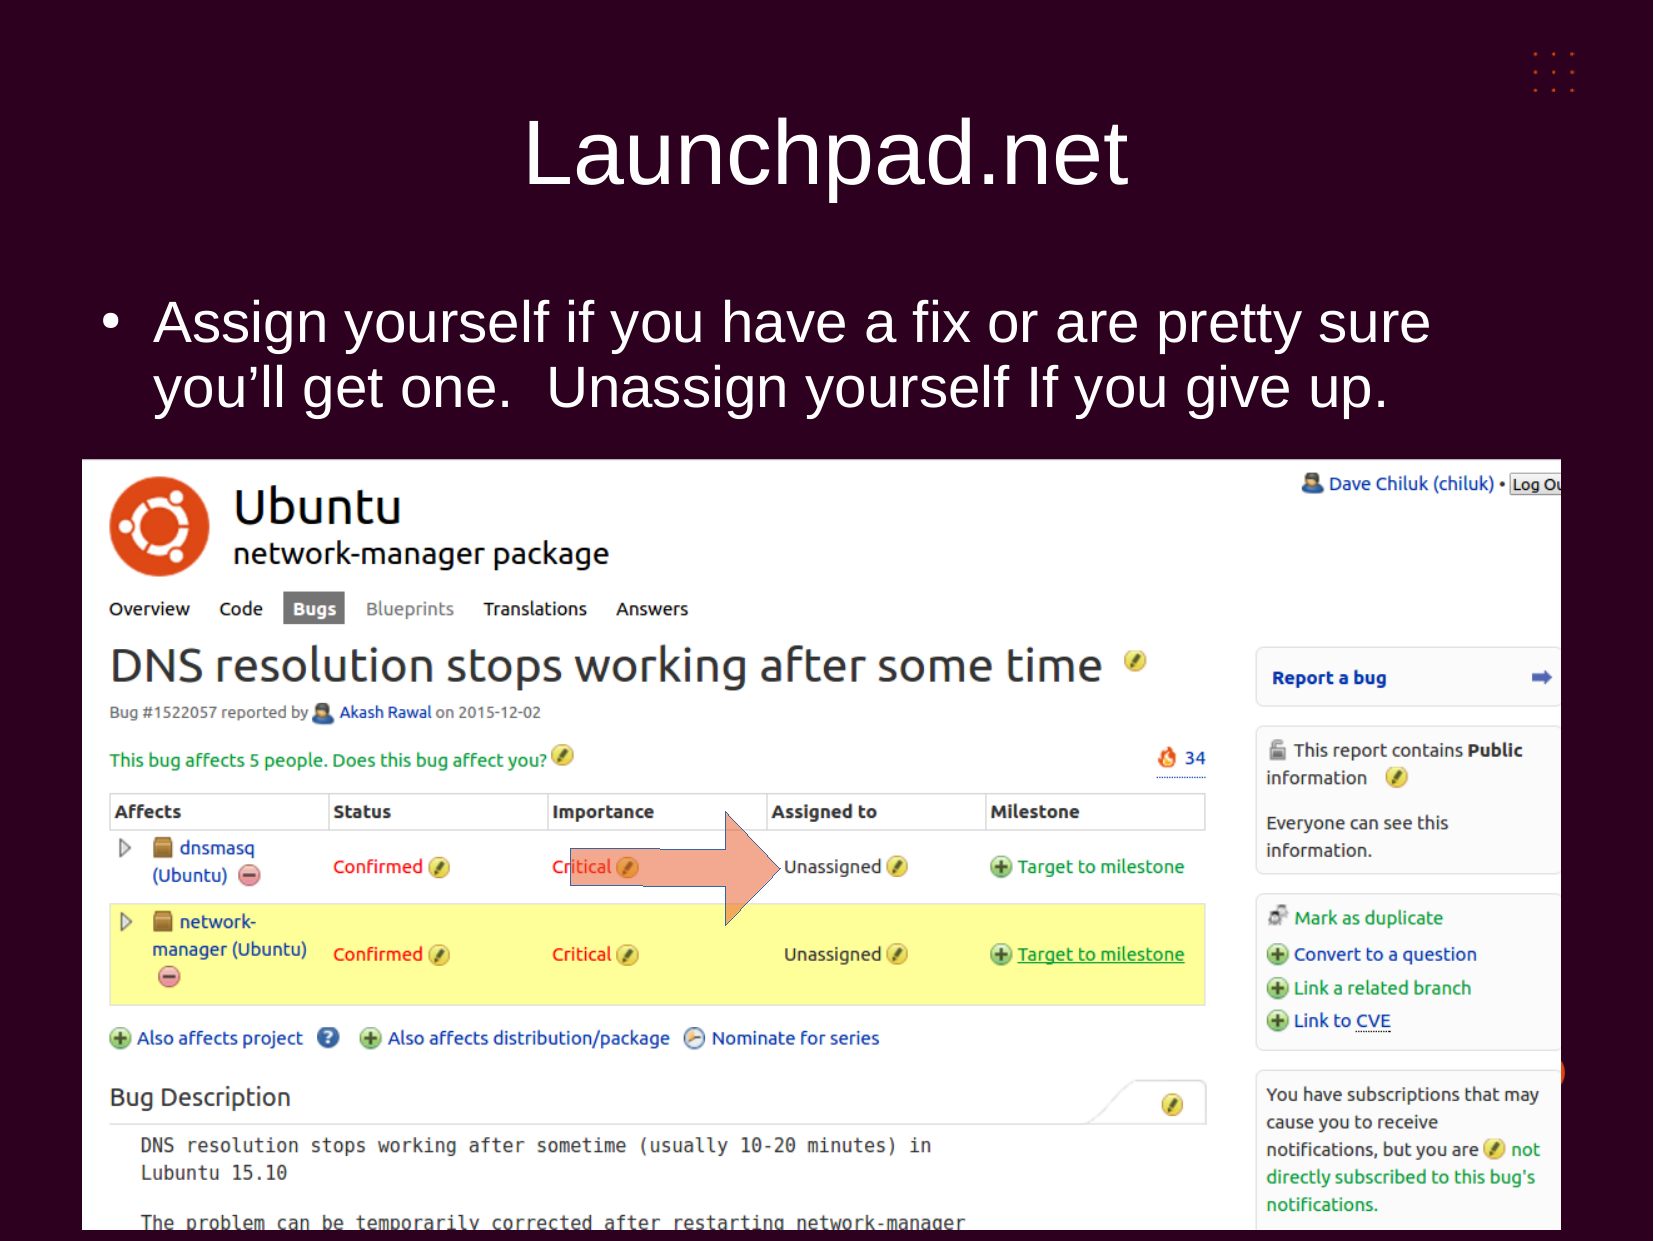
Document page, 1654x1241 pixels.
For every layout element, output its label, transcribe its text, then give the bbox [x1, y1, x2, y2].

list Assign yourself if you have a fix or are pretty sure you’ll get one. Unassign yourself If you give up. [82, 290, 1571, 1010]
picture [1571, 49, 1575, 94]
text_box [570, 811, 781, 926]
title Launchpad.net [82, 49, 1571, 257]
picture [82, 459, 1653, 1231]
